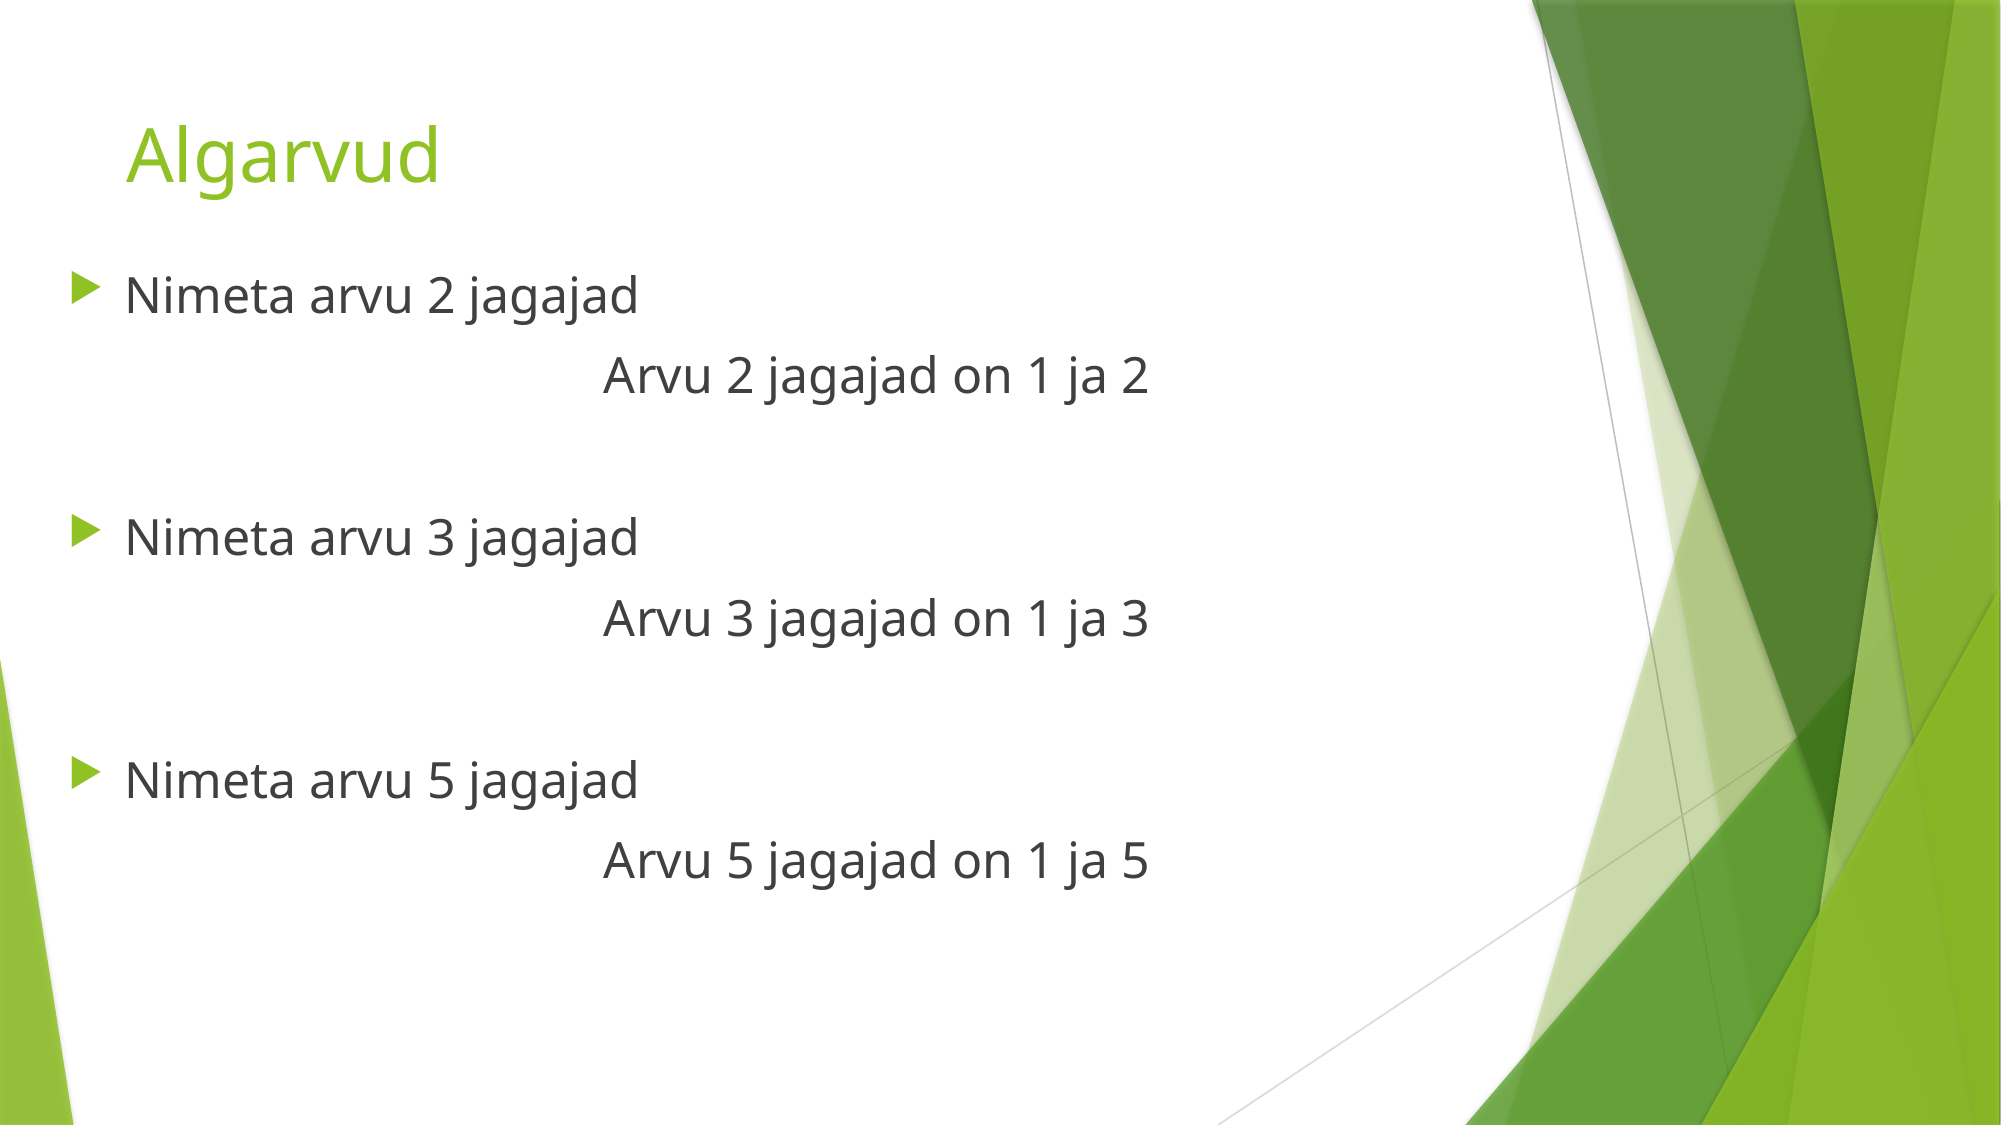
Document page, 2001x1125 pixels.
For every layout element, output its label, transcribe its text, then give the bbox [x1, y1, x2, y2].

title Algarvud [111, 99, 1522, 255]
list Nimeta arvu 2 jagajad Arvu 2 jagajad on 1 ja 2 Nimeta arvu 3 jagajad Arvu 3 jagajad on 1 ja 3 Nimeta arvu 5 jagajad Arvu 5 jagajad on 1 ja 5 [53, 255, 1702, 989]
